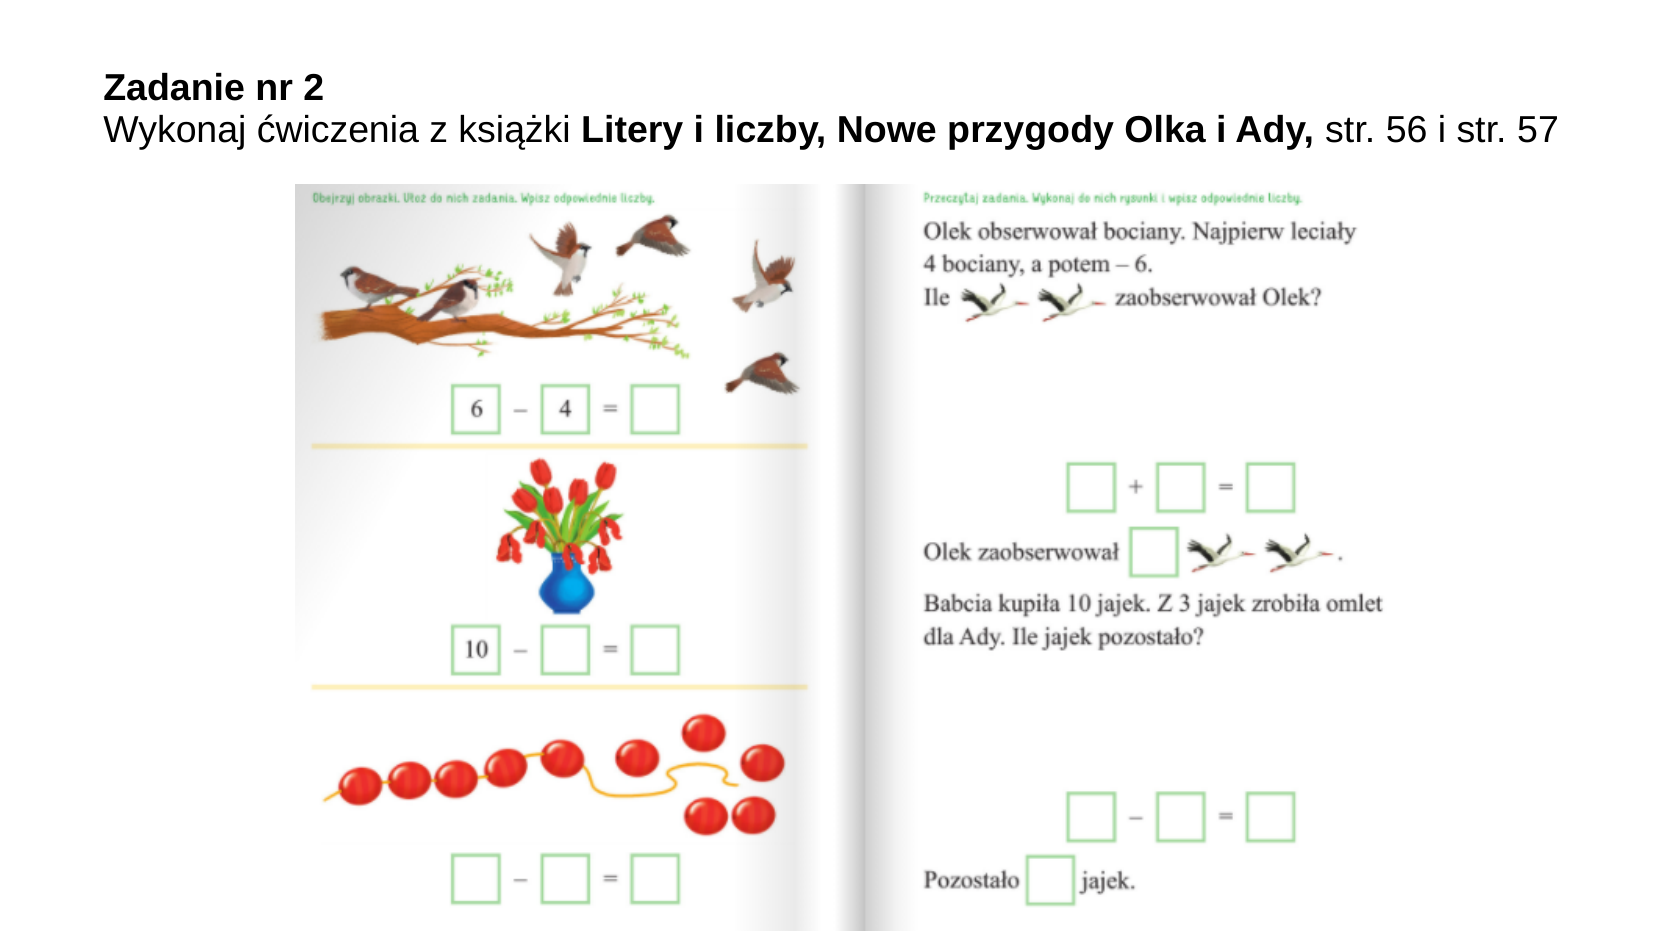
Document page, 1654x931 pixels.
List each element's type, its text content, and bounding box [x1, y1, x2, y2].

picture [295, 184, 1394, 931]
text_box Zadanie nr 2 Wykonaj ćwiczenia z książki Litery i liczby, Nowe przygody Olka i Ady, str. 56 i str. 57 [88, 59, 1595, 200]
